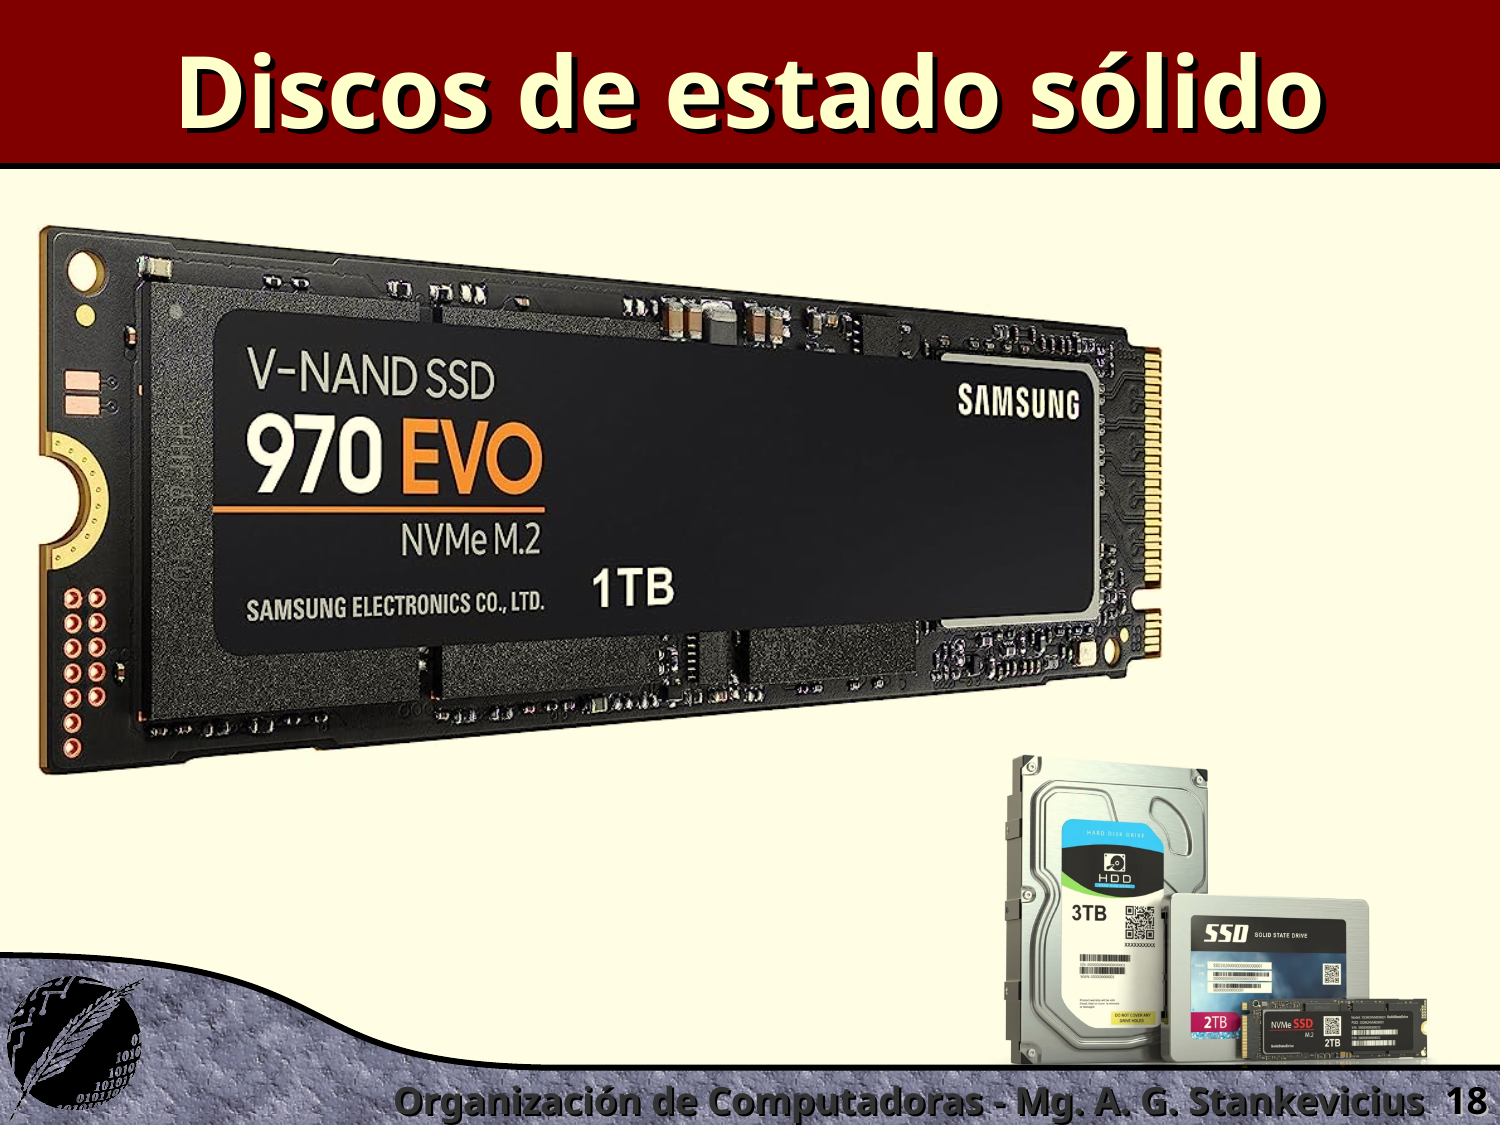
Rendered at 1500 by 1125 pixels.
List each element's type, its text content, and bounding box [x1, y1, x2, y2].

picture [802, 1100, 806, 1110]
picture [37, 224, 1457, 1068]
title Discos de estado sólido [15, 5, 1485, 160]
picture [448, 1100, 455, 1110]
picture [1058, 1100, 1065, 1110]
picture [0, 959, 1500, 1125]
